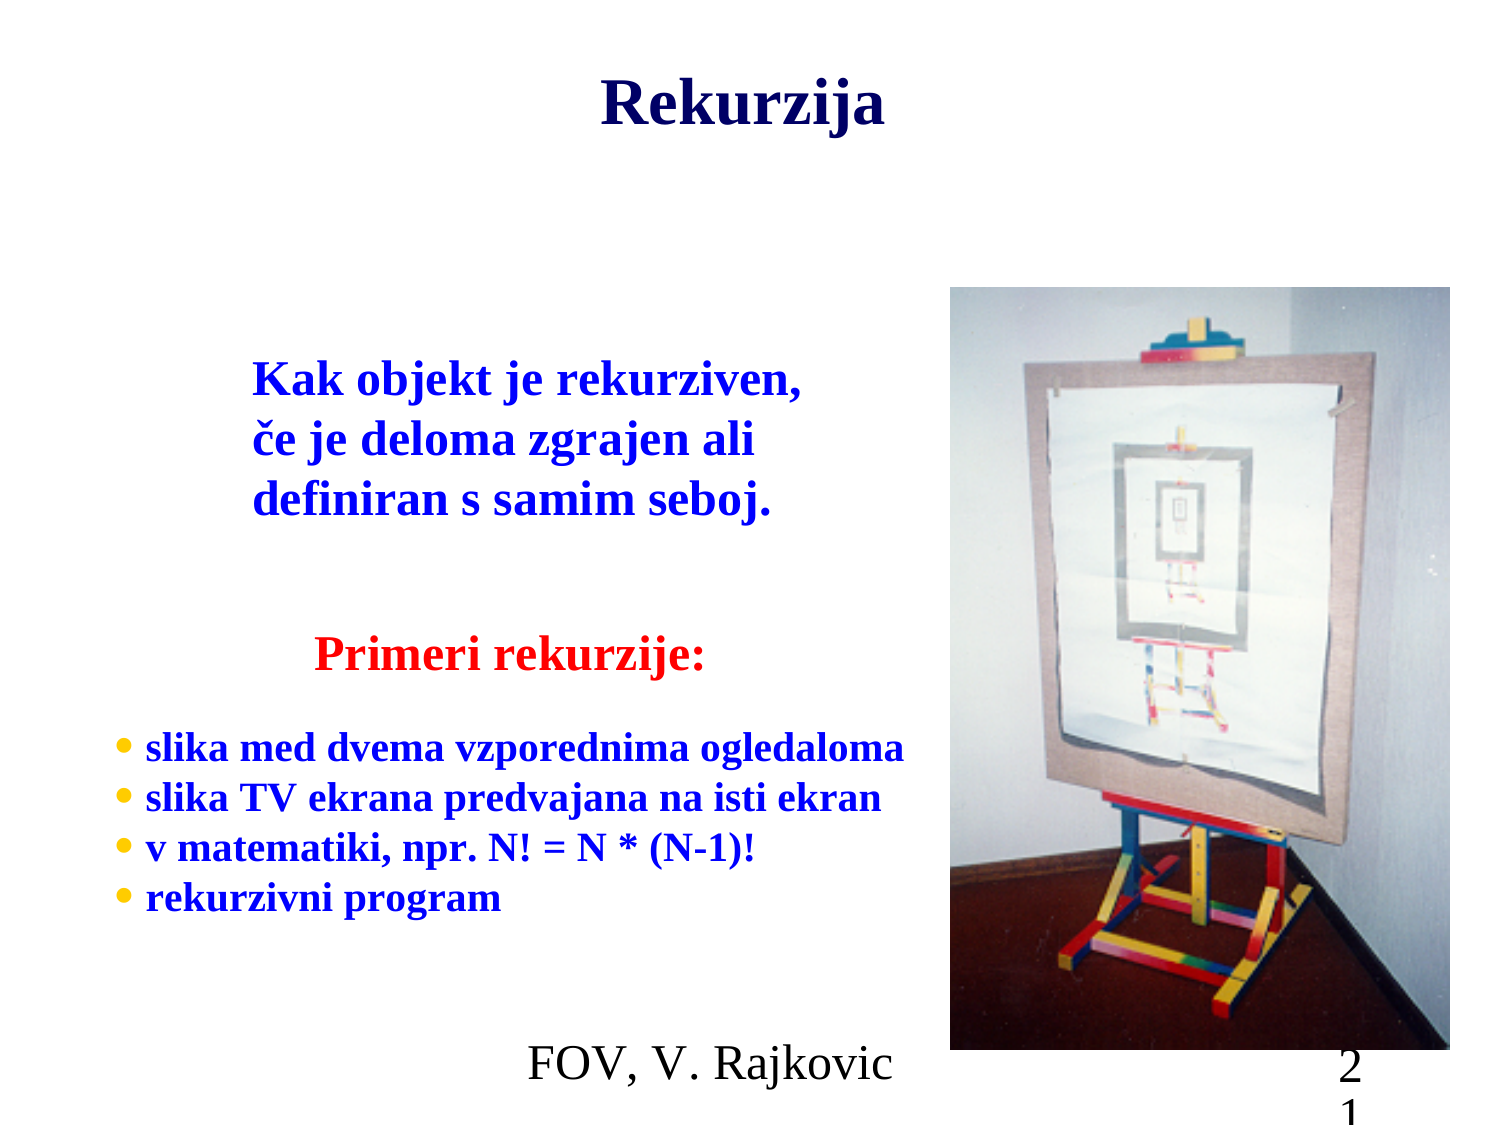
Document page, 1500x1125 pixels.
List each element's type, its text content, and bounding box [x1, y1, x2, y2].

picture [950, 287, 1450, 1051]
text_box Kak objekt je rekurziven, če je deloma zgrajen ali definiran s samim seboj. [237, 337, 831, 533]
text_box Primeri rekurzije: [299, 612, 724, 688]
text_box Rekurzija [24, 49, 1463, 146]
text_box slika med dvema vzporednima ogledaloma slika TV ekrana predvajana na isti ekran v matematiki, npr. N! = N * (N-1)! rekurzivni program [98, 712, 921, 928]
